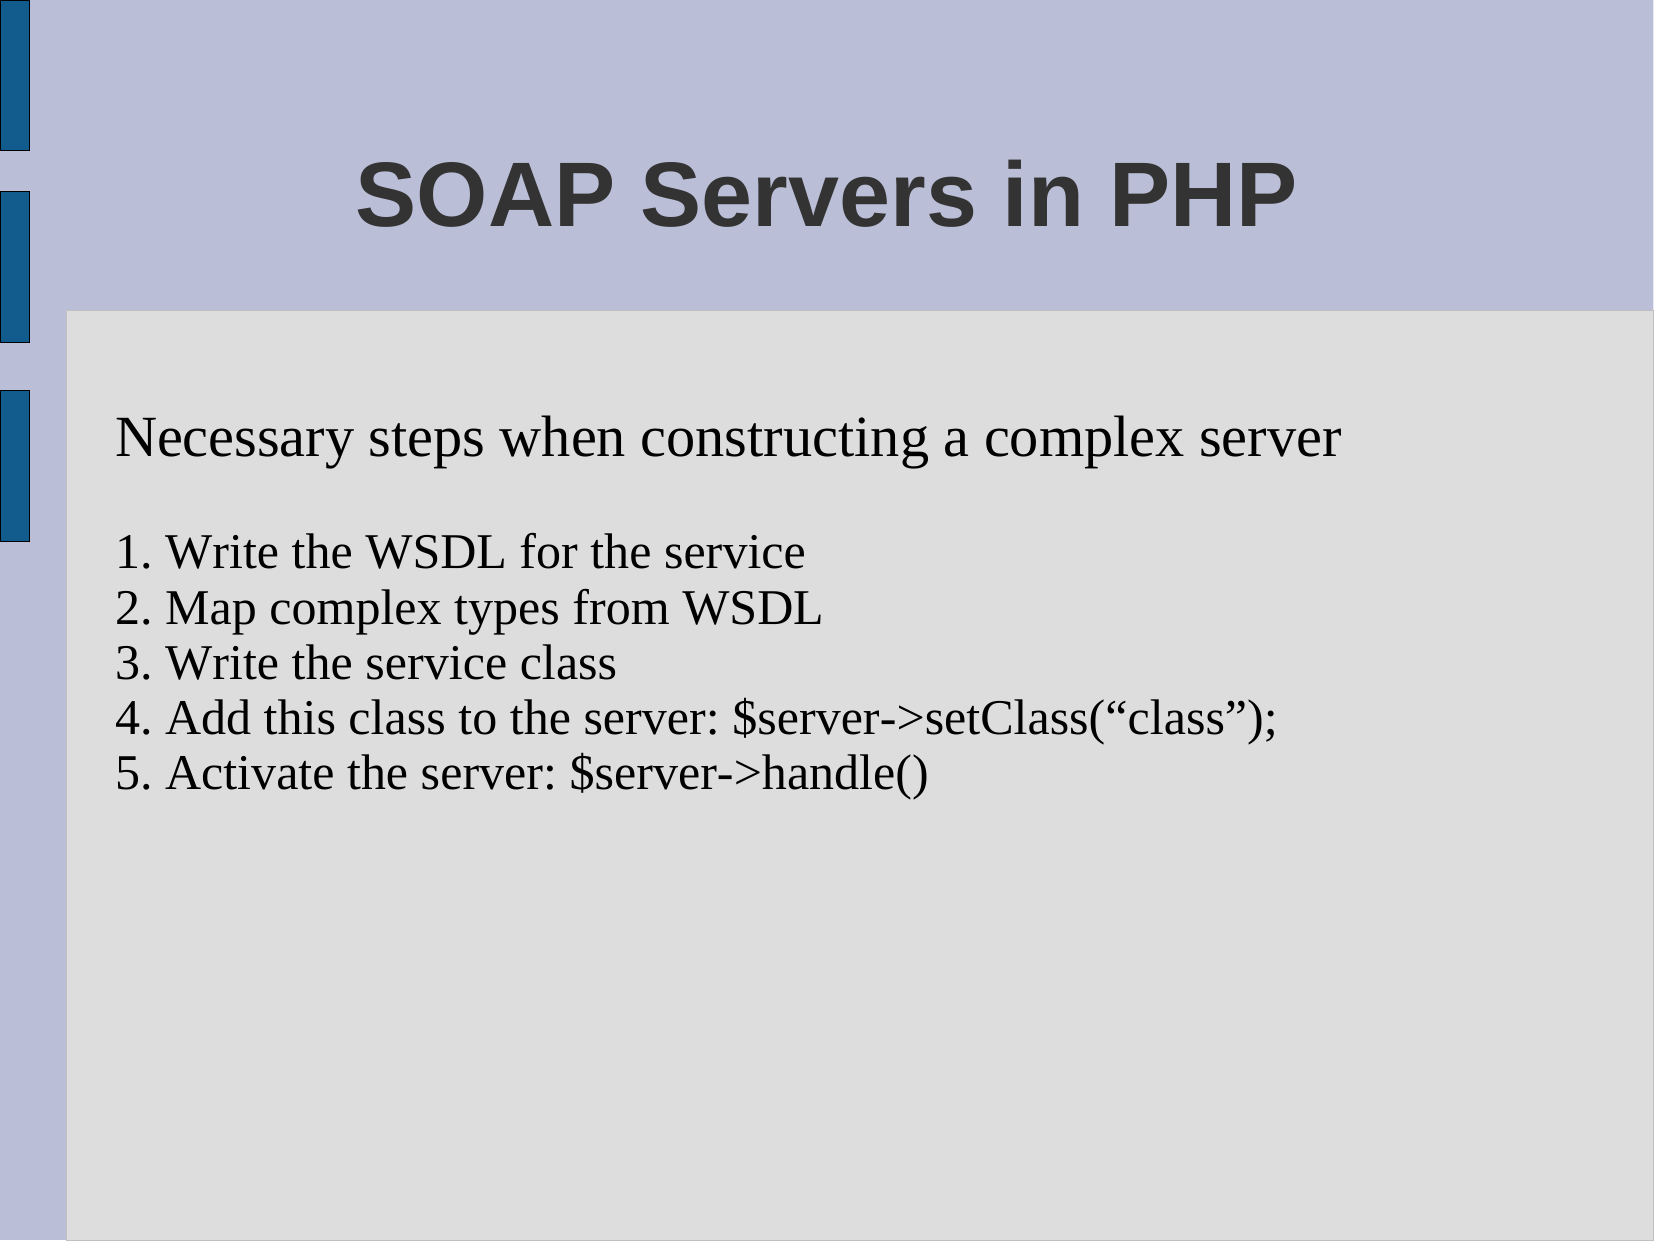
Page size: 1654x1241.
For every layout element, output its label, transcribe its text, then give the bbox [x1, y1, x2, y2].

text_box Necessary steps when constructing a complex server 1. Write the WSDL for the service 2. Map complex types from WSDL 3. Write the service class 4. Add this class to the server: $server->setClass(“class”); 5. Activate the server: $server->handle() [115, 372, 1584, 1008]
title SOAP Servers in PHP [121, 91, 1534, 299]
